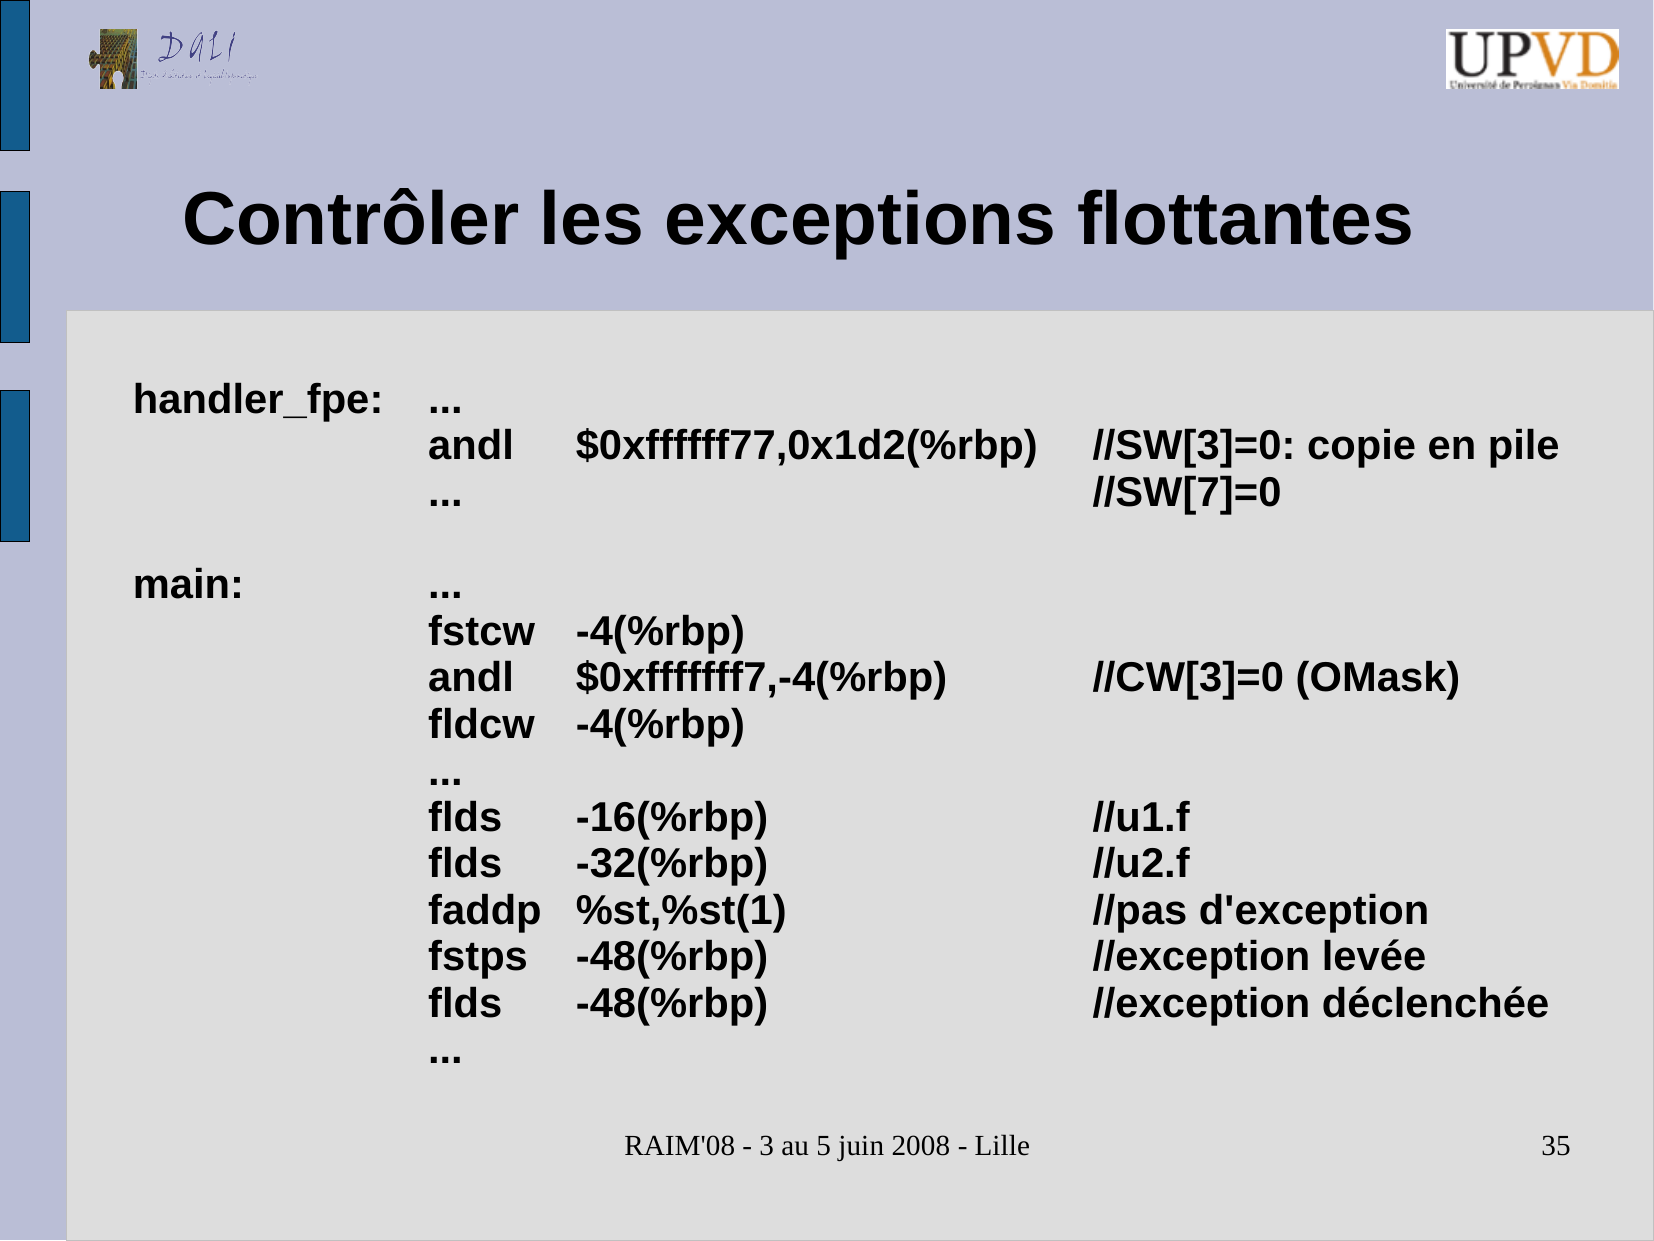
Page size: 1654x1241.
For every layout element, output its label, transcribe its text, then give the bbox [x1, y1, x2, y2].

text_box handler_fpe: ... andl $0xffffff77,0x1d2(%rbp) //SW[3]=0: copie en pile ... //SW[7]=0 main: ... fstcw -4(%rbp) andl $0xfffffff7,-4(%rbp) //CW[3]=0 (OMask) fldcw -4(%rbp) ... flds -16(%rbp) //u1.f flds -32(%rbp) //u2.f faddp %st,%st(1) //pas d'exception fstps -48(%rbp) //exception levée flds -48(%rbp) //exception déclenchée ... [118, 367, 1575, 1096]
text_box Contrôler les exceptions flottantes [167, 169, 1431, 268]
picture [88, 29, 261, 89]
picture [1446, 29, 1619, 89]
